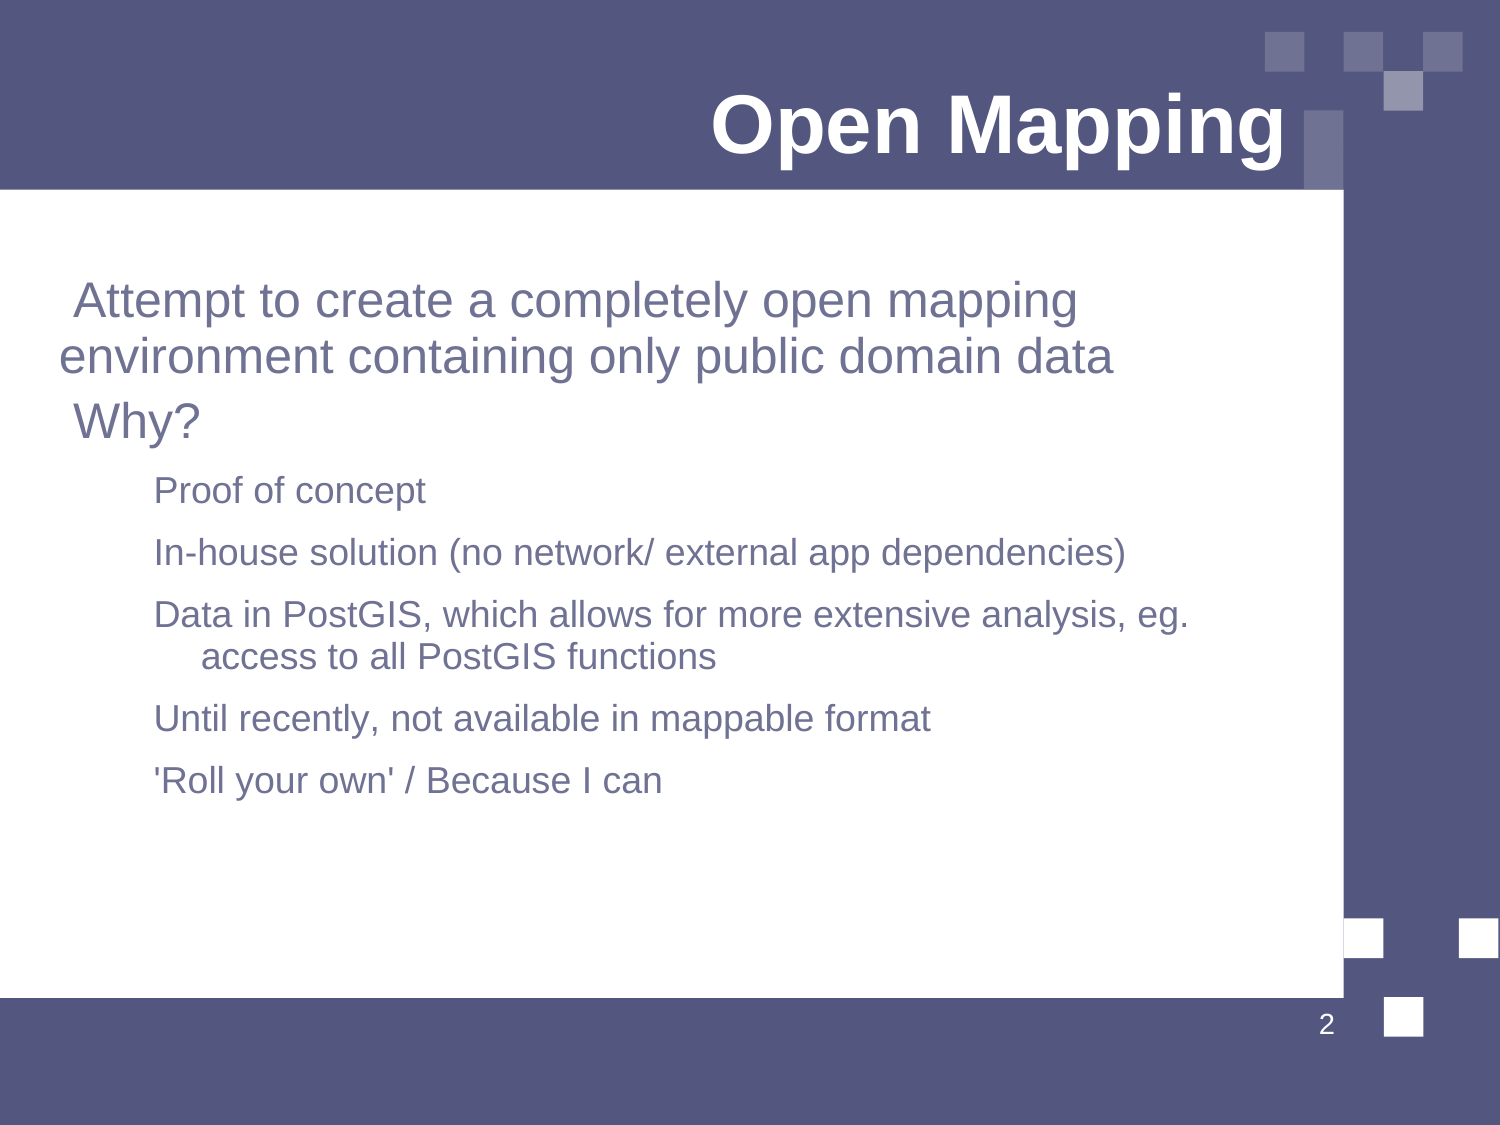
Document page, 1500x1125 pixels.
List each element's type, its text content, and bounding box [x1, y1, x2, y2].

title Open Mapping [58, 74, 1288, 176]
list Attempt to create a completely open mapping environment containing only public domain data Why? Proof of concept In-house solution (no network/ external app dependencies) Data in PostGIS, which allows for more extensive analysis, eg. access to all PostGIS functions Until recently, not available in mappable format 'Roll your own' / Because I can [59, 272, 1289, 820]
